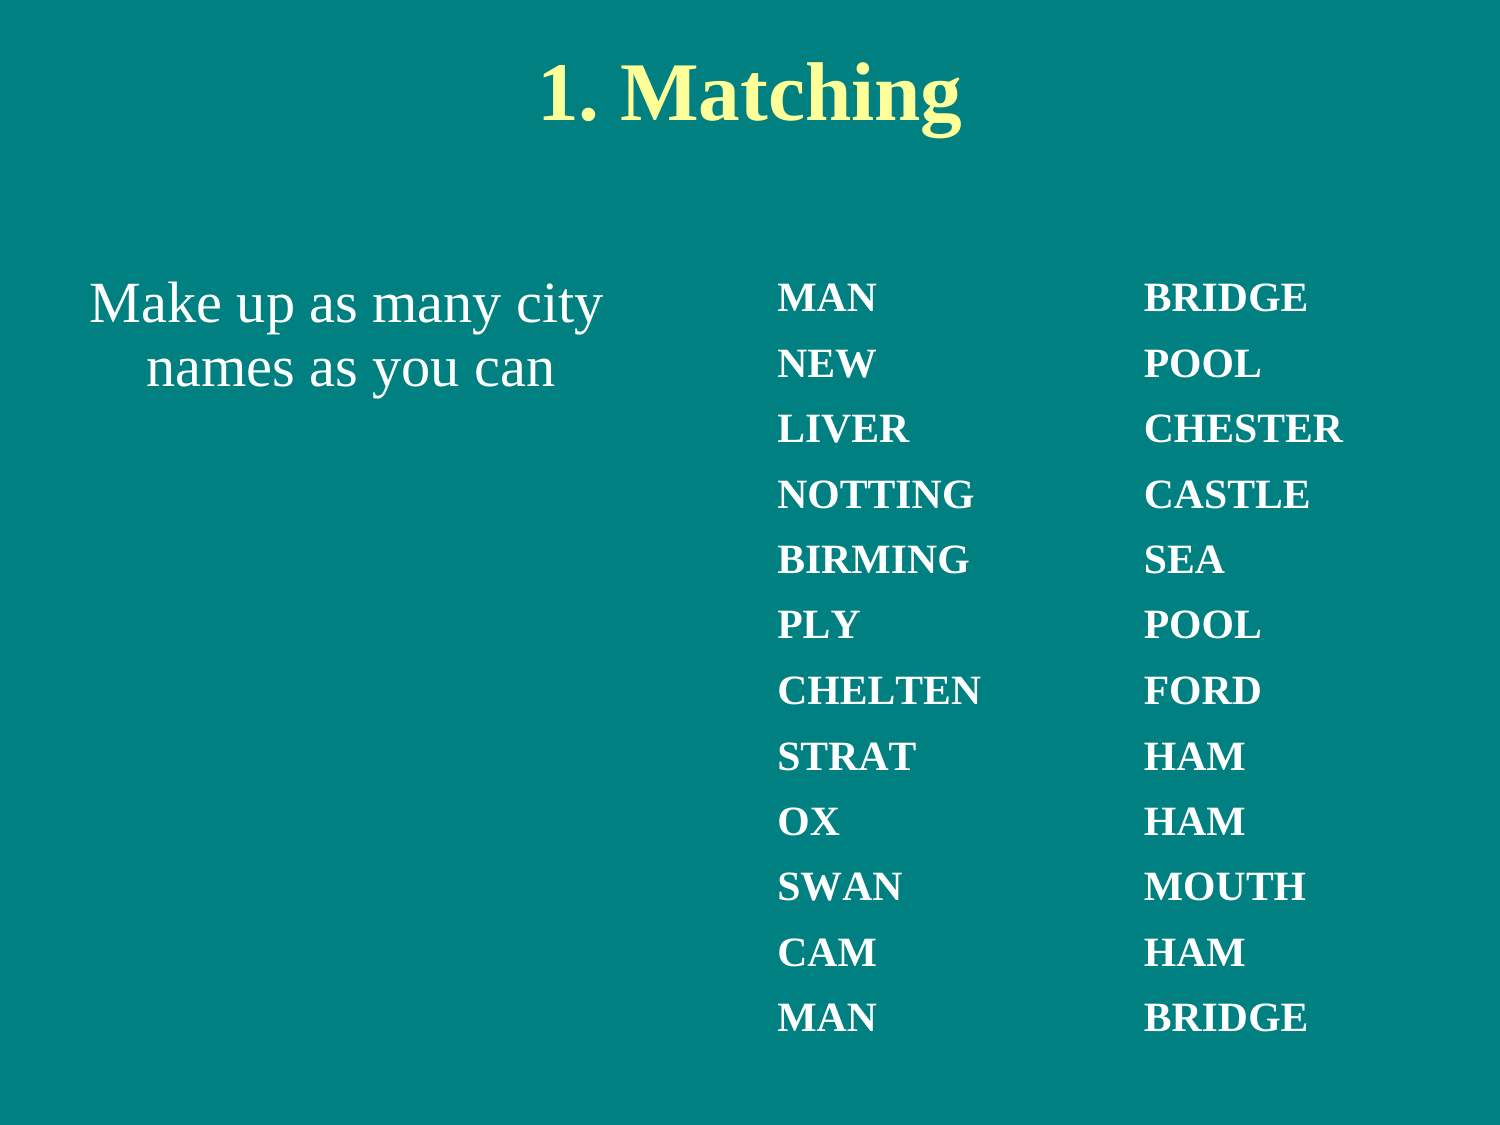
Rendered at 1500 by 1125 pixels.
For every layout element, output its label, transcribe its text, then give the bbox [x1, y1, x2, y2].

table_cell FORD [1129, 655, 1425, 721]
table_cell SEA [1129, 524, 1425, 590]
table_cell HAM [1129, 786, 1425, 851]
title 1. Matching [75, 31, 1426, 247]
table_cell CASTLE [1129, 459, 1425, 524]
table_cell POOL [1129, 328, 1425, 393]
table_cell MAN [763, 982, 1129, 1048]
table_cell SWAN [763, 851, 1129, 917]
table_header MAN [763, 262, 1129, 328]
table_cell HAM [1129, 721, 1425, 786]
table_cell NOTTING [763, 459, 1129, 524]
table_cell NEW [763, 328, 1129, 393]
table_cell CAM [763, 917, 1129, 982]
table_cell PLY [763, 590, 1129, 655]
table_cell LIVER [763, 393, 1129, 459]
table_cell OX [763, 786, 1129, 851]
table_header BRIDGE [1129, 262, 1425, 328]
table_cell POOL [1129, 590, 1425, 655]
table_cell HAM [1129, 917, 1425, 982]
table_cell BIRMING [763, 524, 1129, 590]
table_cell STRAT [763, 721, 1129, 786]
table_cell BRIDGE [1129, 982, 1425, 1048]
list Make up as many city names as you can [75, 262, 738, 1005]
table_cell CHESTER [1129, 393, 1425, 459]
table_cell MOUTH [1129, 851, 1425, 917]
table_cell CHELTEN [763, 655, 1129, 721]
